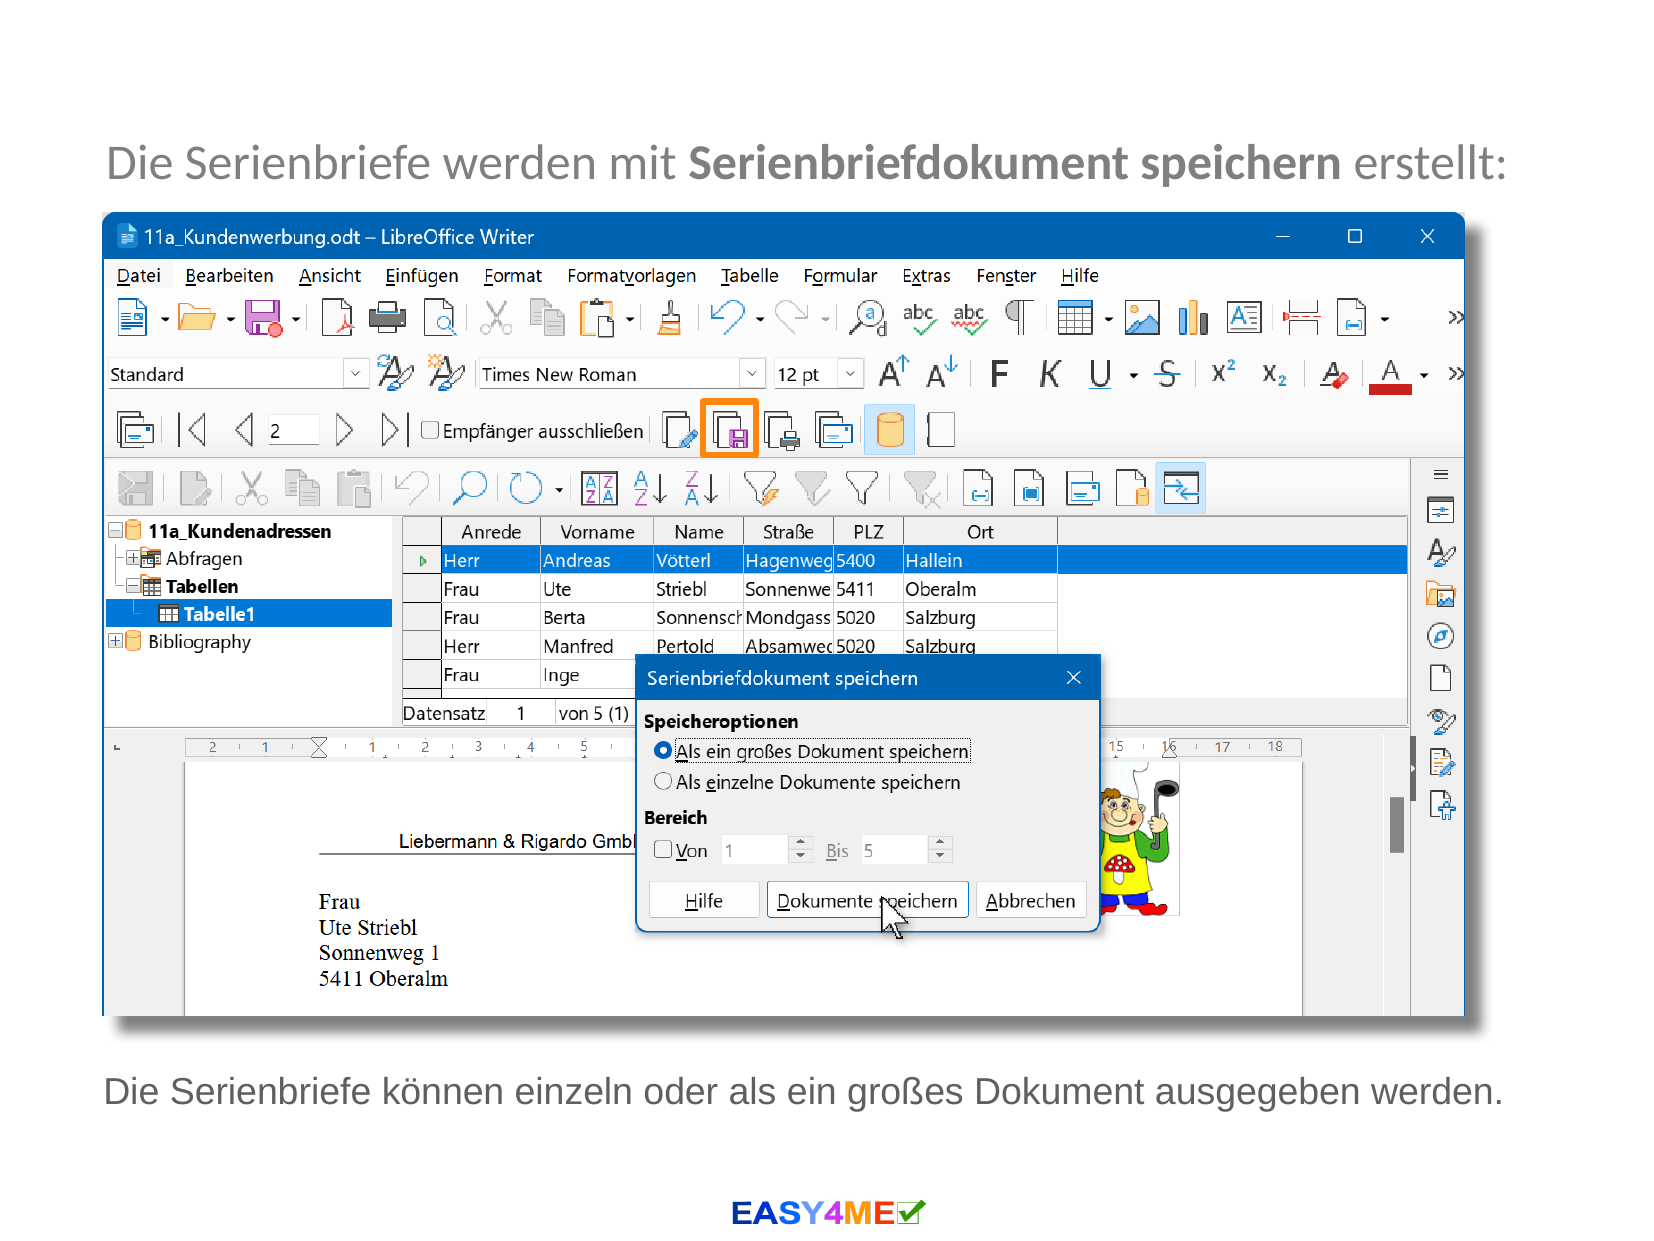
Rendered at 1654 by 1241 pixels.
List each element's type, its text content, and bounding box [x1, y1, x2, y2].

picture [102, 212, 1465, 1016]
list Die Serienbriefe werden mit Serienbriefdokument speichern erstellt: [35, 141, 1524, 290]
picture [726, 1195, 934, 1229]
text_box Die Serienbriefe können einzeln oder als ein großes Dokument ausgegeben werden. [88, 1062, 1583, 1162]
